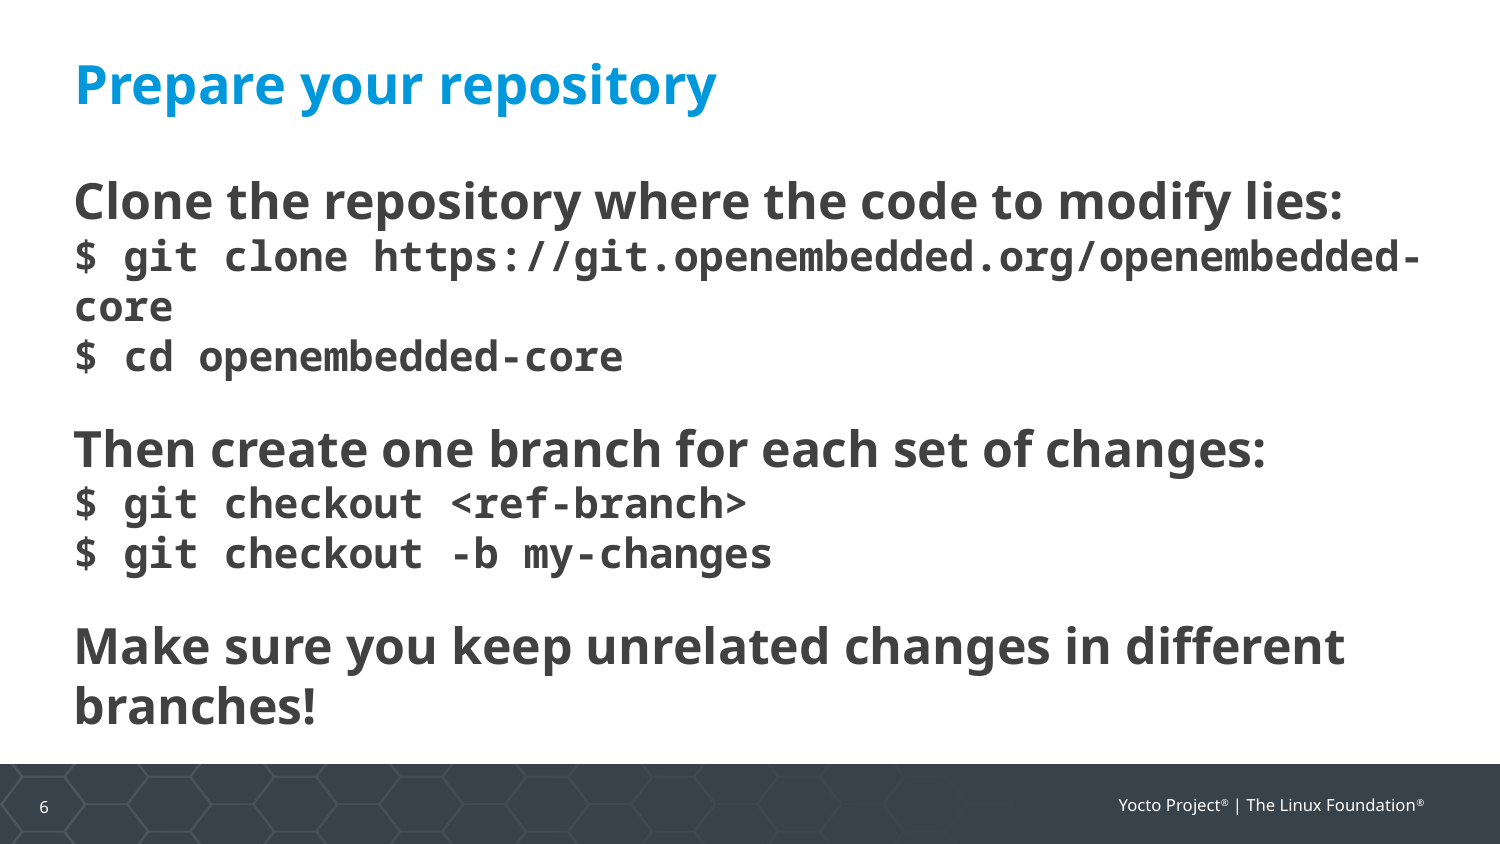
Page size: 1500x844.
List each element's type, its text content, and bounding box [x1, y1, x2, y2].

list Clone the repository where the code to modify lies: $ git clone https://git.openembedded.org/openembedded-core $ cd openembedded-core Then create one branch for each set of changes: $ git checkout <ref-branch> $ git checkout -b my-changes Make sure you keep unrelated changes in different branches! [73, 169, 1425, 728]
picture [0, 0, 1500, 844]
title Prepare your repository [74, 50, 1425, 160]
